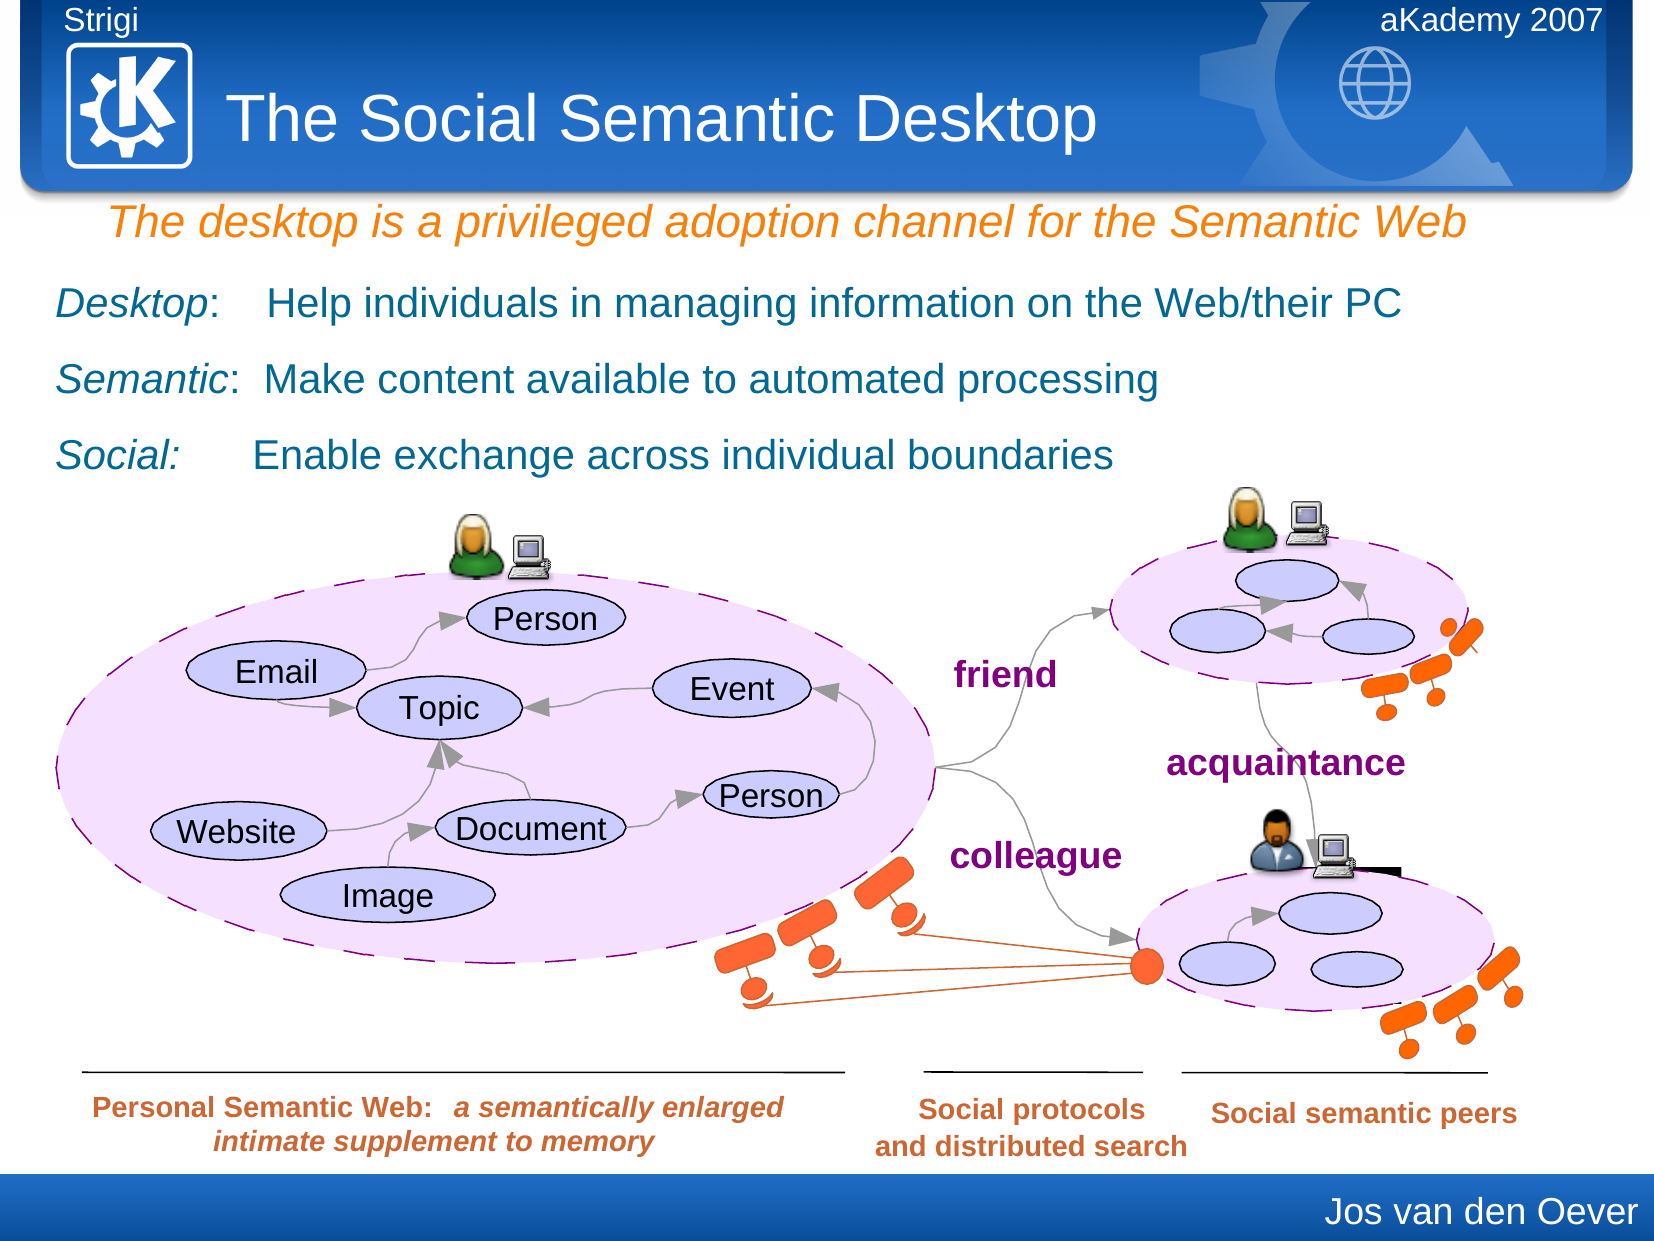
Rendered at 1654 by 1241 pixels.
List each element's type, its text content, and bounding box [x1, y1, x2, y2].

text_box Person [492, 596, 599, 638]
text_box Person [718, 773, 825, 815]
list The desktop is a privileged adoption channel for the Semantic Web [88, 196, 1574, 271]
text_box [1435, 987, 1476, 1022]
text_box Social semantic peers [1210, 1093, 1519, 1130]
text_box [1111, 535, 1468, 684]
text_box [893, 904, 915, 926]
text_box [1382, 1003, 1425, 1033]
text_box [1412, 656, 1450, 682]
text_box [1091, 606, 1109, 620]
text_box Image [341, 873, 435, 915]
text_box [1401, 1041, 1417, 1057]
text_box [1458, 1026, 1474, 1043]
text_box [1506, 988, 1521, 1006]
title The Social Semantic Desktop [224, 49, 1571, 188]
text_box [716, 935, 774, 972]
list Desktop: Help individuals in managing information on the Web/their PC Semantic: Make content available to automated processing Social: Enable exchange across individual boundaries [37, 279, 1613, 559]
text_box Event [689, 666, 776, 708]
text_box [1479, 948, 1518, 989]
text_box Social protocols [918, 1090, 1147, 1127]
picture [1222, 487, 1281, 554]
text_box Document [455, 806, 607, 848]
text_box [1363, 675, 1407, 696]
text_box intimate supplement to memory [213, 1121, 656, 1158]
text_box [743, 979, 765, 998]
text_box and distributed search [875, 1127, 1189, 1164]
text_box [1132, 950, 1162, 983]
text_box [811, 947, 832, 967]
text_box [749, 999, 769, 1007]
picture [1283, 498, 1332, 551]
text_box [779, 901, 835, 944]
text_box [1138, 871, 1495, 1011]
text_box acquaintance [1166, 737, 1407, 784]
picture [1238, 801, 1402, 884]
text_box [905, 920, 923, 934]
text_box [1442, 620, 1455, 635]
picture [0, 0, 1652, 216]
text_box [1429, 690, 1443, 704]
text_box [818, 965, 838, 976]
text_box [856, 859, 912, 907]
text_box colleague [949, 830, 1123, 877]
text_box Personal Semantic Web: [92, 1087, 434, 1124]
picture [448, 514, 554, 585]
text_box [1451, 620, 1481, 654]
text_box [1108, 926, 1135, 947]
text_box friend [953, 649, 1059, 696]
text_box Topic [398, 685, 481, 727]
text_box Website [176, 809, 297, 851]
text_box a semantically enlarged [454, 1087, 793, 1124]
text_box Email [234, 649, 319, 691]
text_box [1378, 706, 1395, 719]
text_box [57, 572, 936, 963]
